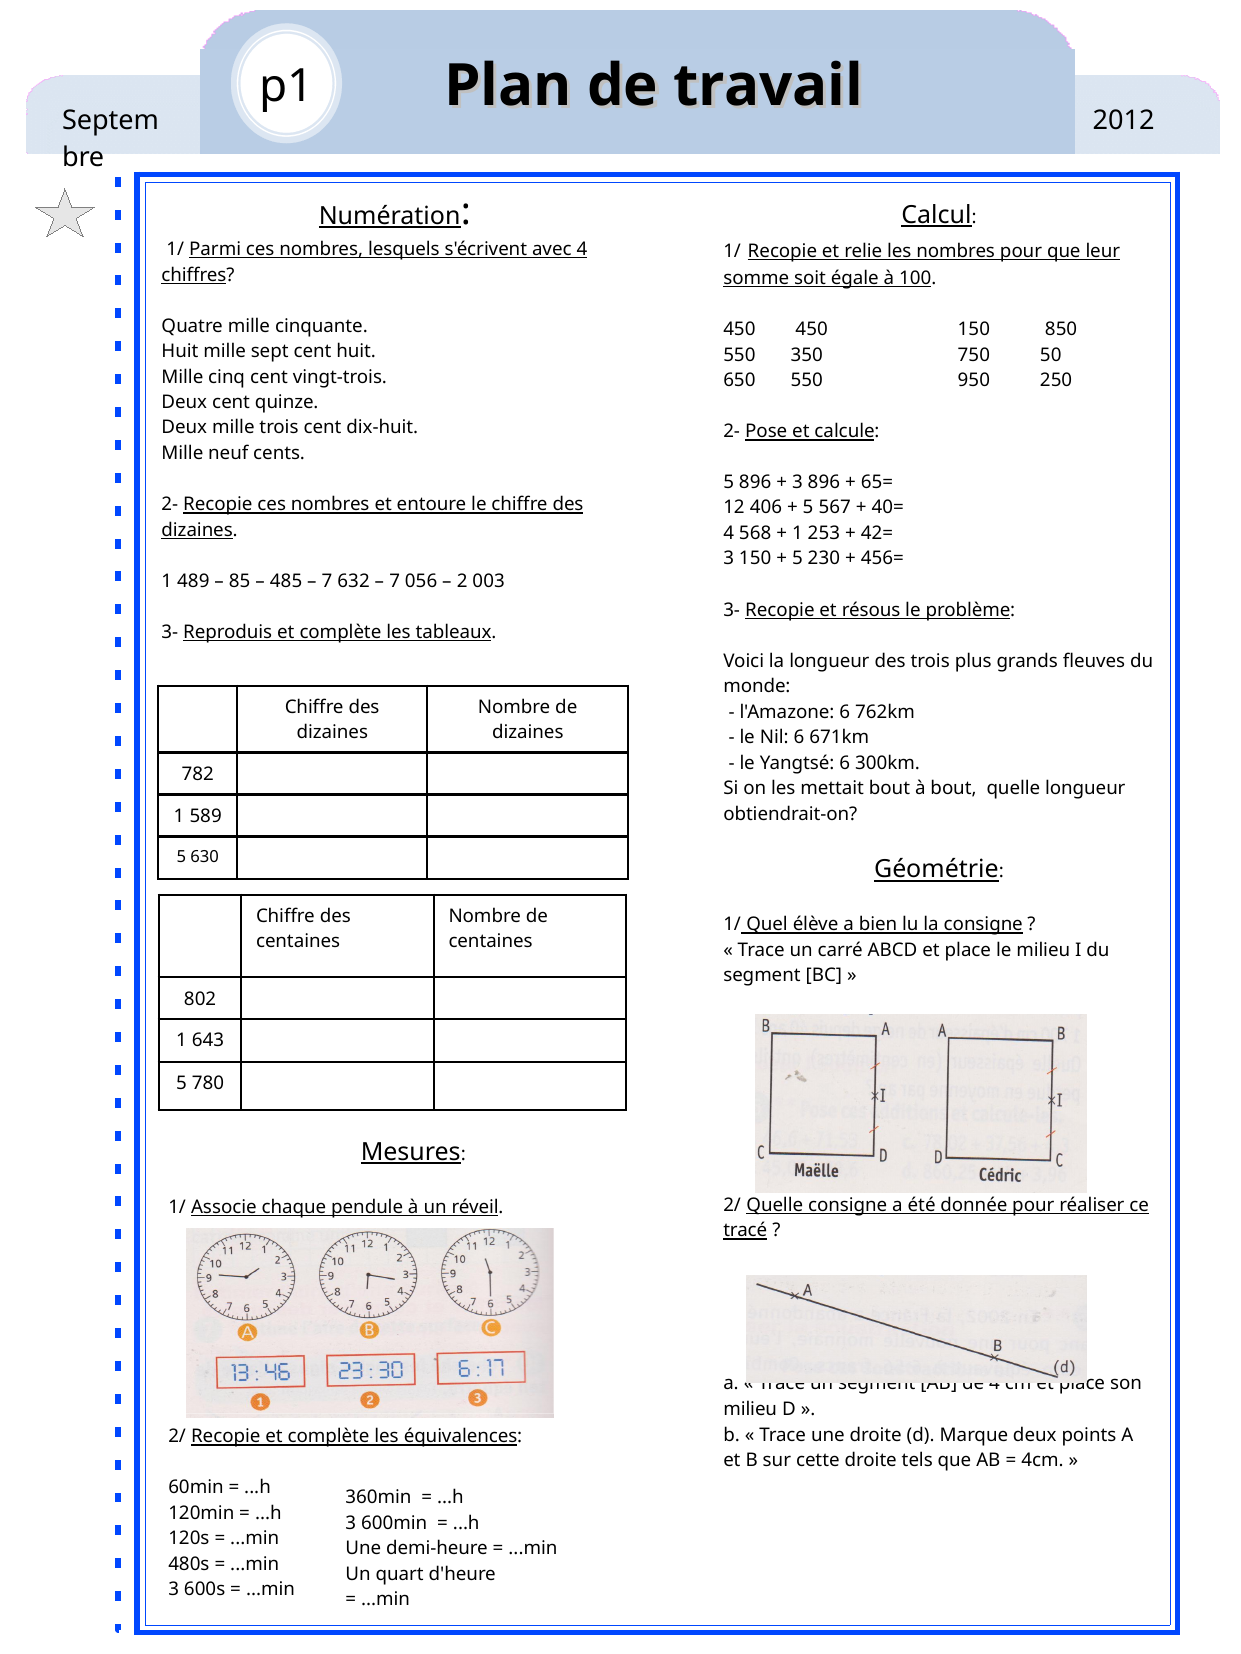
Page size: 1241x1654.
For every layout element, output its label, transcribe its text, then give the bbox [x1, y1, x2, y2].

table_header Chiffre des dizaines [238, 687, 426, 751]
table_cell 5 630 [159, 838, 236, 878]
text_box Numération: 1/ Parmi ces nombres, lesquels s'écrivent avec 4 chiffres? Quatre mille cinquante. Huit mille sept cent huit. Mille cinq cent vingt-trois. Deux cent quinze. Deux mille trois cent dix-huit. Mille neuf cents. 2- Recopie ces nombres et entoure le chiffre des dizaines. 1 489 – 85 – 485 – 7 632 – 7 056 – 2 003 3- Reproduis et complète les tableaux. [146, 177, 643, 701]
text_box [35, 188, 95, 237]
table_header Nombre de dizaines [428, 687, 627, 751]
picture [746, 1275, 1087, 1383]
table_header Nombre de centaines [435, 896, 625, 976]
table_cell [238, 838, 426, 878]
table_header [159, 687, 236, 751]
table_header [643, 177, 1175, 1630]
table_cell [428, 754, 627, 793]
table_cell [242, 1063, 433, 1109]
table_cell [238, 754, 426, 793]
table_header [146, 183, 1170, 1625]
table_cell [435, 1063, 625, 1109]
picture [26, 10, 1220, 154]
text_box Calcul: 1/ Recopie et relie les nombres pour que leur somme soit égale à 100. 450 450 150 850 550 350 750 50 650 550 950 250 2- Pose et calcule: 5 896 + 3 896 + 65= 12 406 + 5 567 + 40= 4 568 + 1 253 + 42= 3 150 + 5 230 + 456= 3- Recopie et résous le problème: Voici la longueur des trois plus grands fleuves du monde: - l'Amazone: 6 762km - le Nil: 6 671km - le Yangtsé: 6 300km. Si on les mettait bout à bout, quelle longueur obtiendrait-on? Géométrie: 1/ Quel élève a bien lu la consigne ? « Trace un carré ABCD et place le milieu I du segment [BC] » 2/ Quelle consigne a été donnée pour réaliser ce tracé ? a. « Trace un segment [AB] de 4 cm et place son milieu D ». b. « Trace une droite (d). Marque deux points A et B sur cette droite tels que AB = 4cm. » [708, 188, 1170, 1644]
table_header [140, 177, 708, 1630]
table_cell 1 643 [160, 1020, 240, 1061]
table_cell 782 [159, 754, 236, 793]
table_cell 802 [160, 978, 240, 1018]
table_cell [242, 1020, 433, 1061]
text_box Mesures: 1/ Associe chaque pendule à un réveil. 2/ Recopie et complète les équivalences: 60min = ...h 120min = ...h 120s = ...min 480s = ...min 3 600s = ...min [153, 1126, 674, 1620]
picture [755, 1014, 1087, 1193]
table_header [160, 896, 240, 976]
text_box 360min = ...h 3 600min = ...h Une demi-heure = ...min Un quart d'heure = ...min [330, 1476, 579, 1597]
table_cell [435, 978, 625, 1018]
table_cell [428, 838, 627, 878]
table_cell 5 780 [160, 1063, 240, 1109]
table_cell 1 589 [159, 796, 236, 835]
text_box Plan de travail [401, 35, 922, 142]
table_header Chiffre des centaines [242, 896, 433, 976]
text_box Septembre [47, 93, 189, 154]
table_cell [428, 796, 627, 835]
table_cell [242, 978, 433, 1018]
text_box 2012 [1077, 93, 1220, 154]
table_cell [435, 1020, 625, 1061]
table_cell [238, 796, 426, 835]
picture [186, 1228, 554, 1418]
